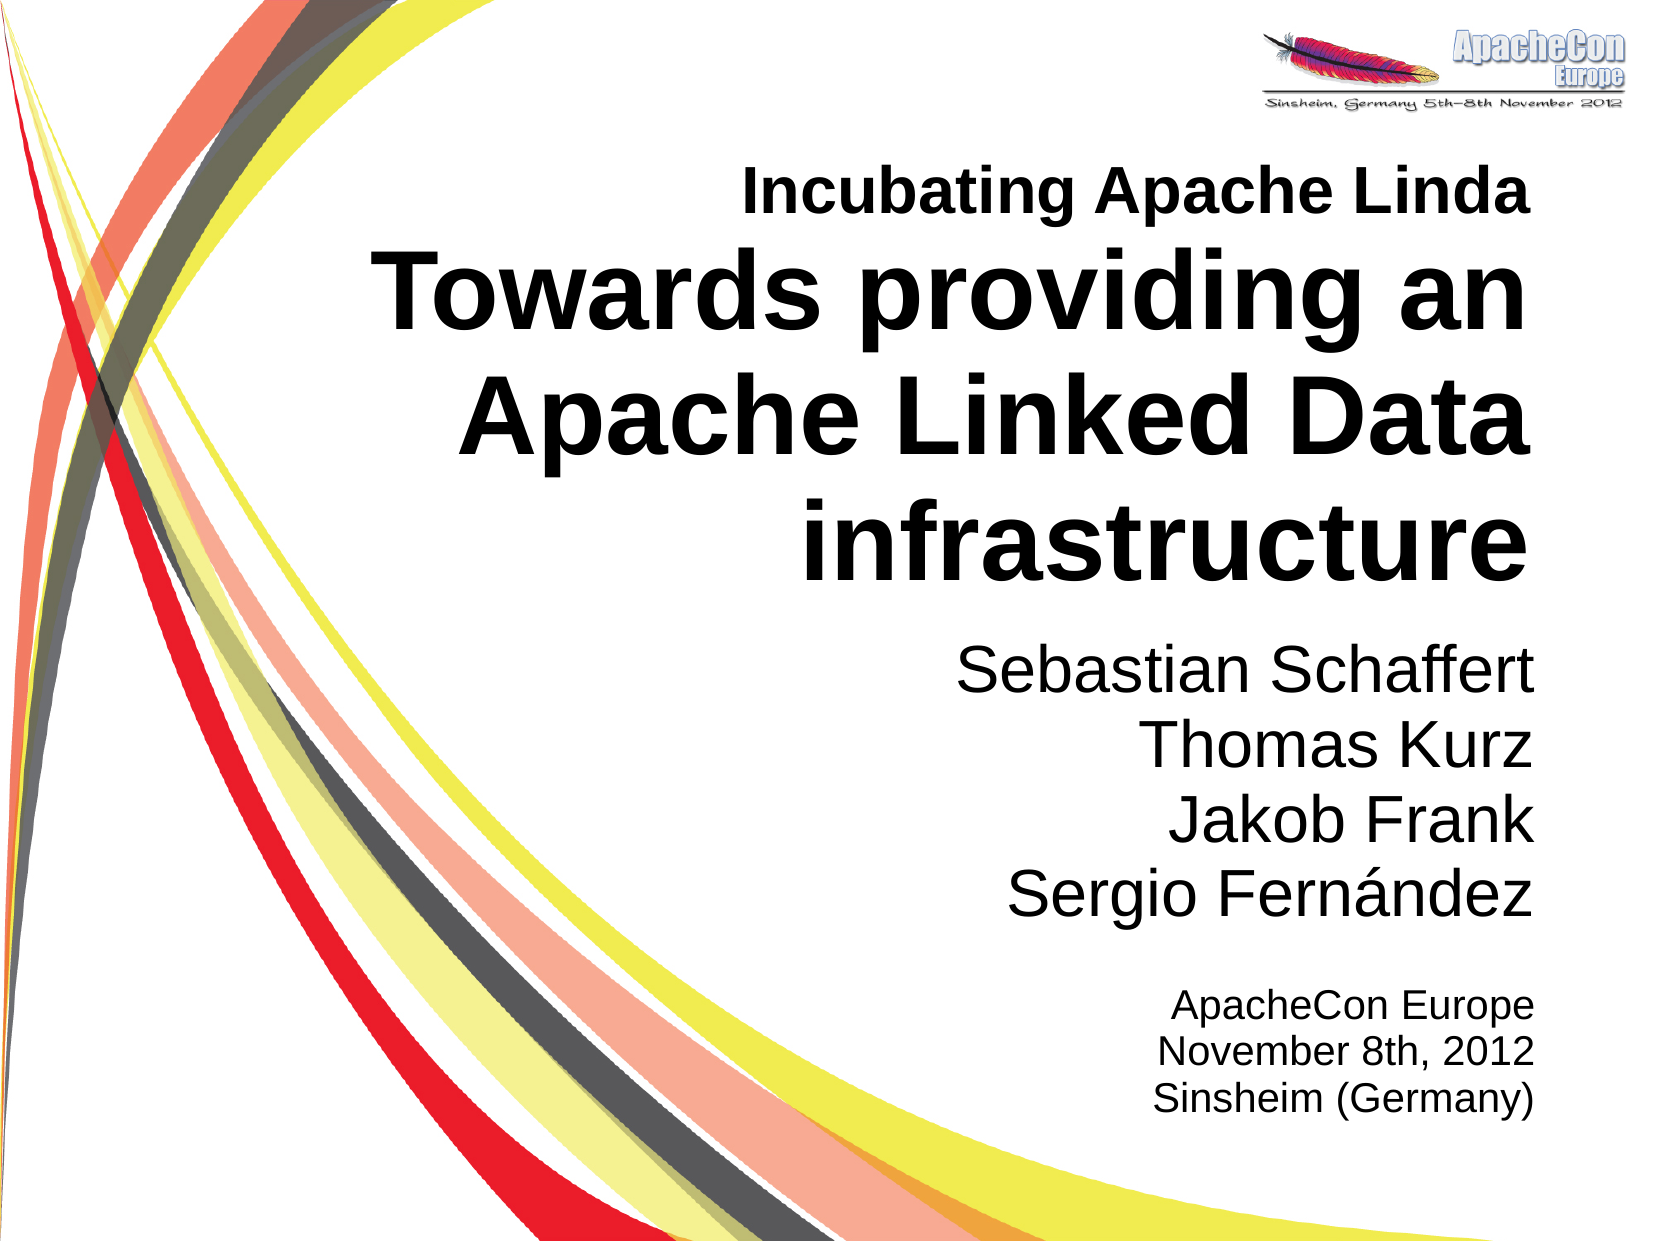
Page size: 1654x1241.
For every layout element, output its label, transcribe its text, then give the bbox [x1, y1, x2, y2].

subtitle Sebastian Schaffert Thomas Kurz Jakob Frank Sergio Fernández [561, 632, 1536, 932]
title Incubating Apache Linda Towards providing an Apache Linked Data infrastructure [354, 147, 1531, 610]
picture [0, 0, 1654, 1241]
text_box ApacheCon Europe November 8th, 2012 Sinsheim (Germany) [561, 981, 1536, 1121]
